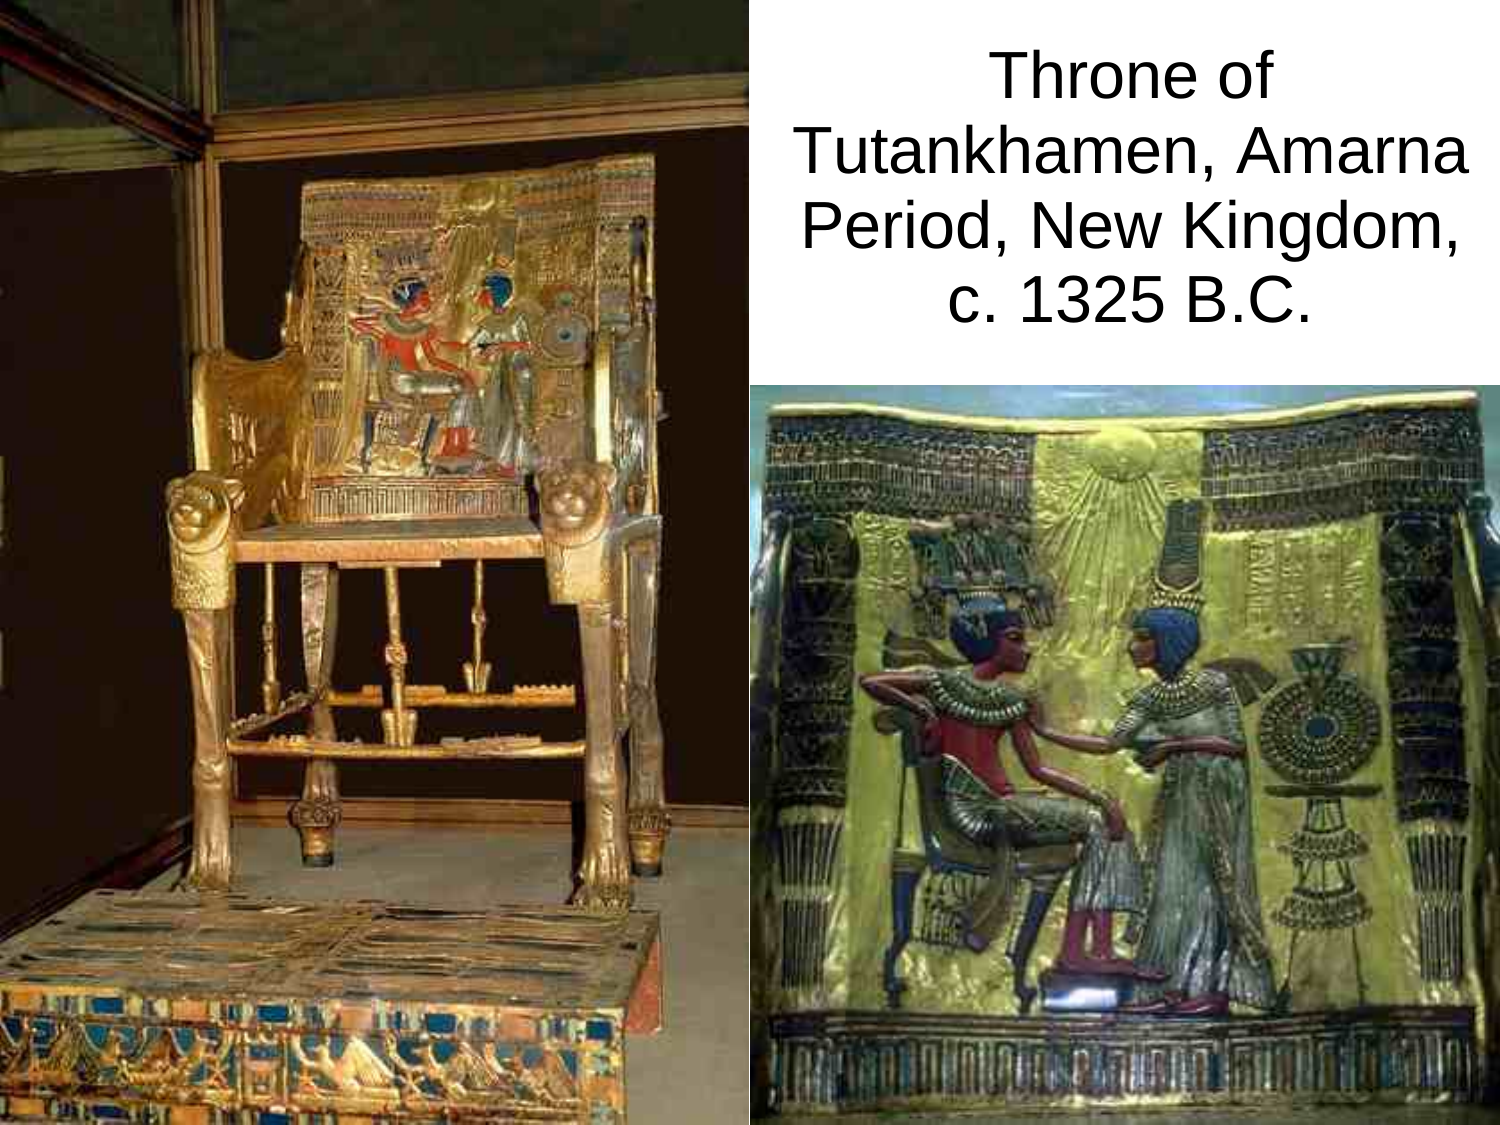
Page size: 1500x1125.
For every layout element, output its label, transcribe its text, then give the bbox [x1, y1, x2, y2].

title Throne of Tutankhamen, Amarna Period, New Kingdom, c. 1325 B.C. [762, 12, 1500, 363]
picture [0, 0, 749, 1125]
picture [750, 385, 1500, 1125]
